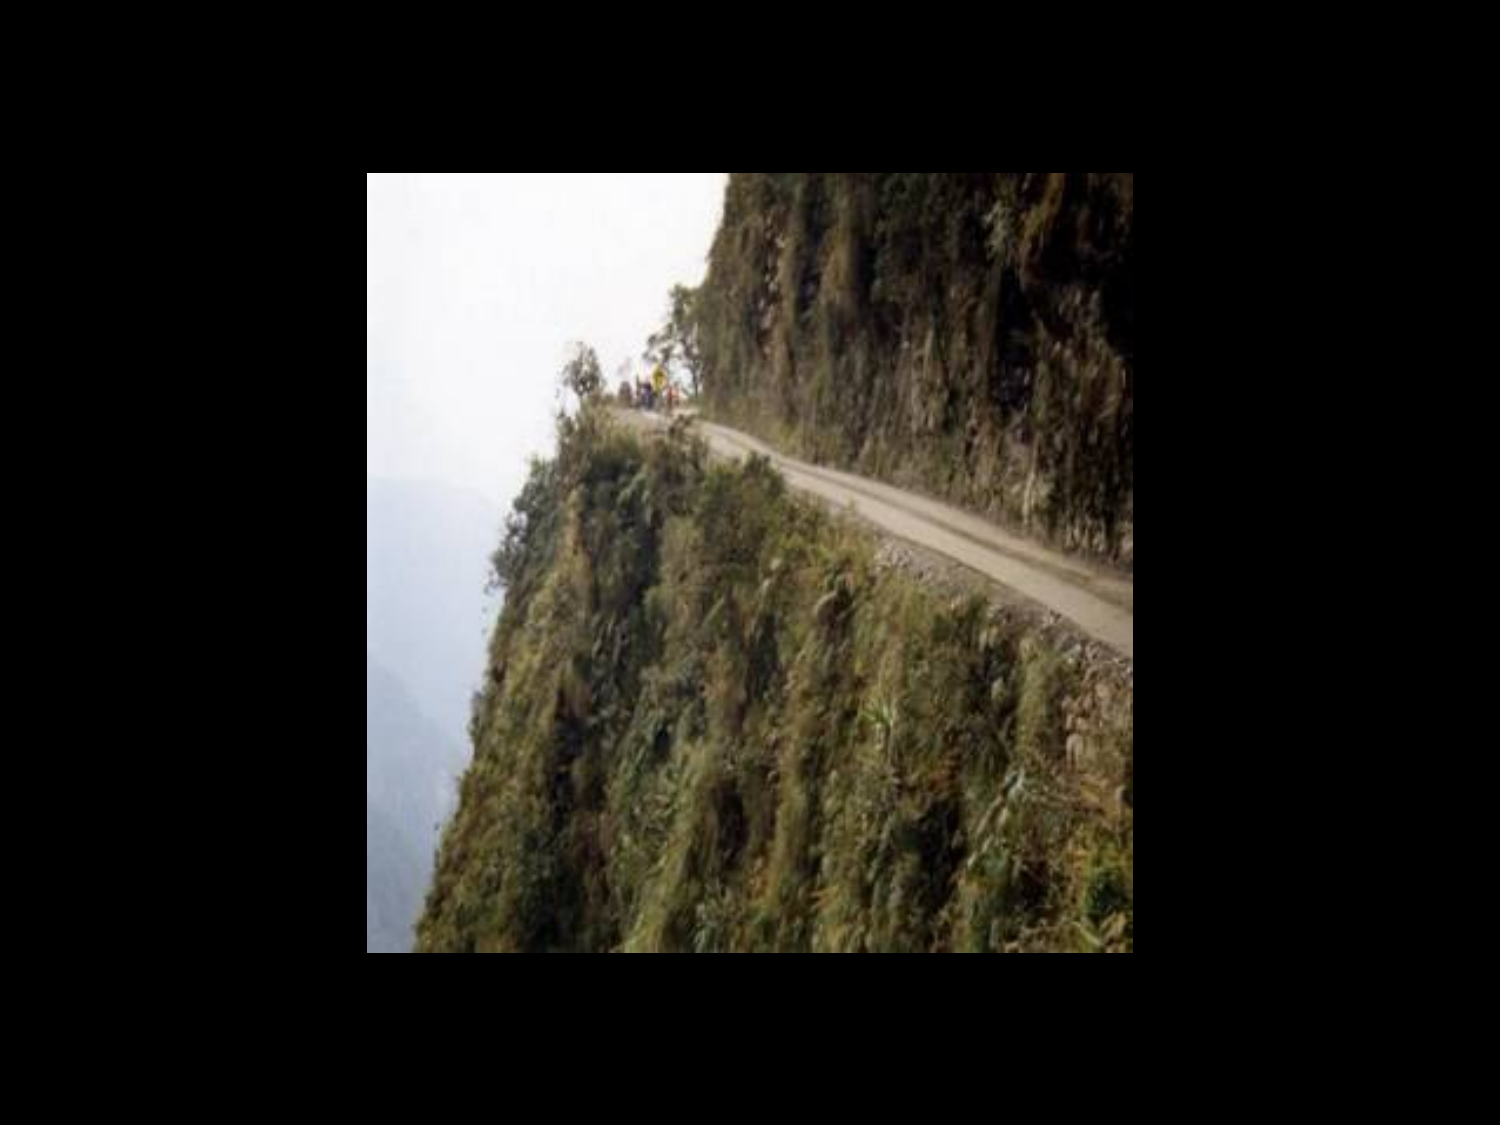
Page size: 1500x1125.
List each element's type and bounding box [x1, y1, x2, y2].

picture [367, 173, 1133, 953]
